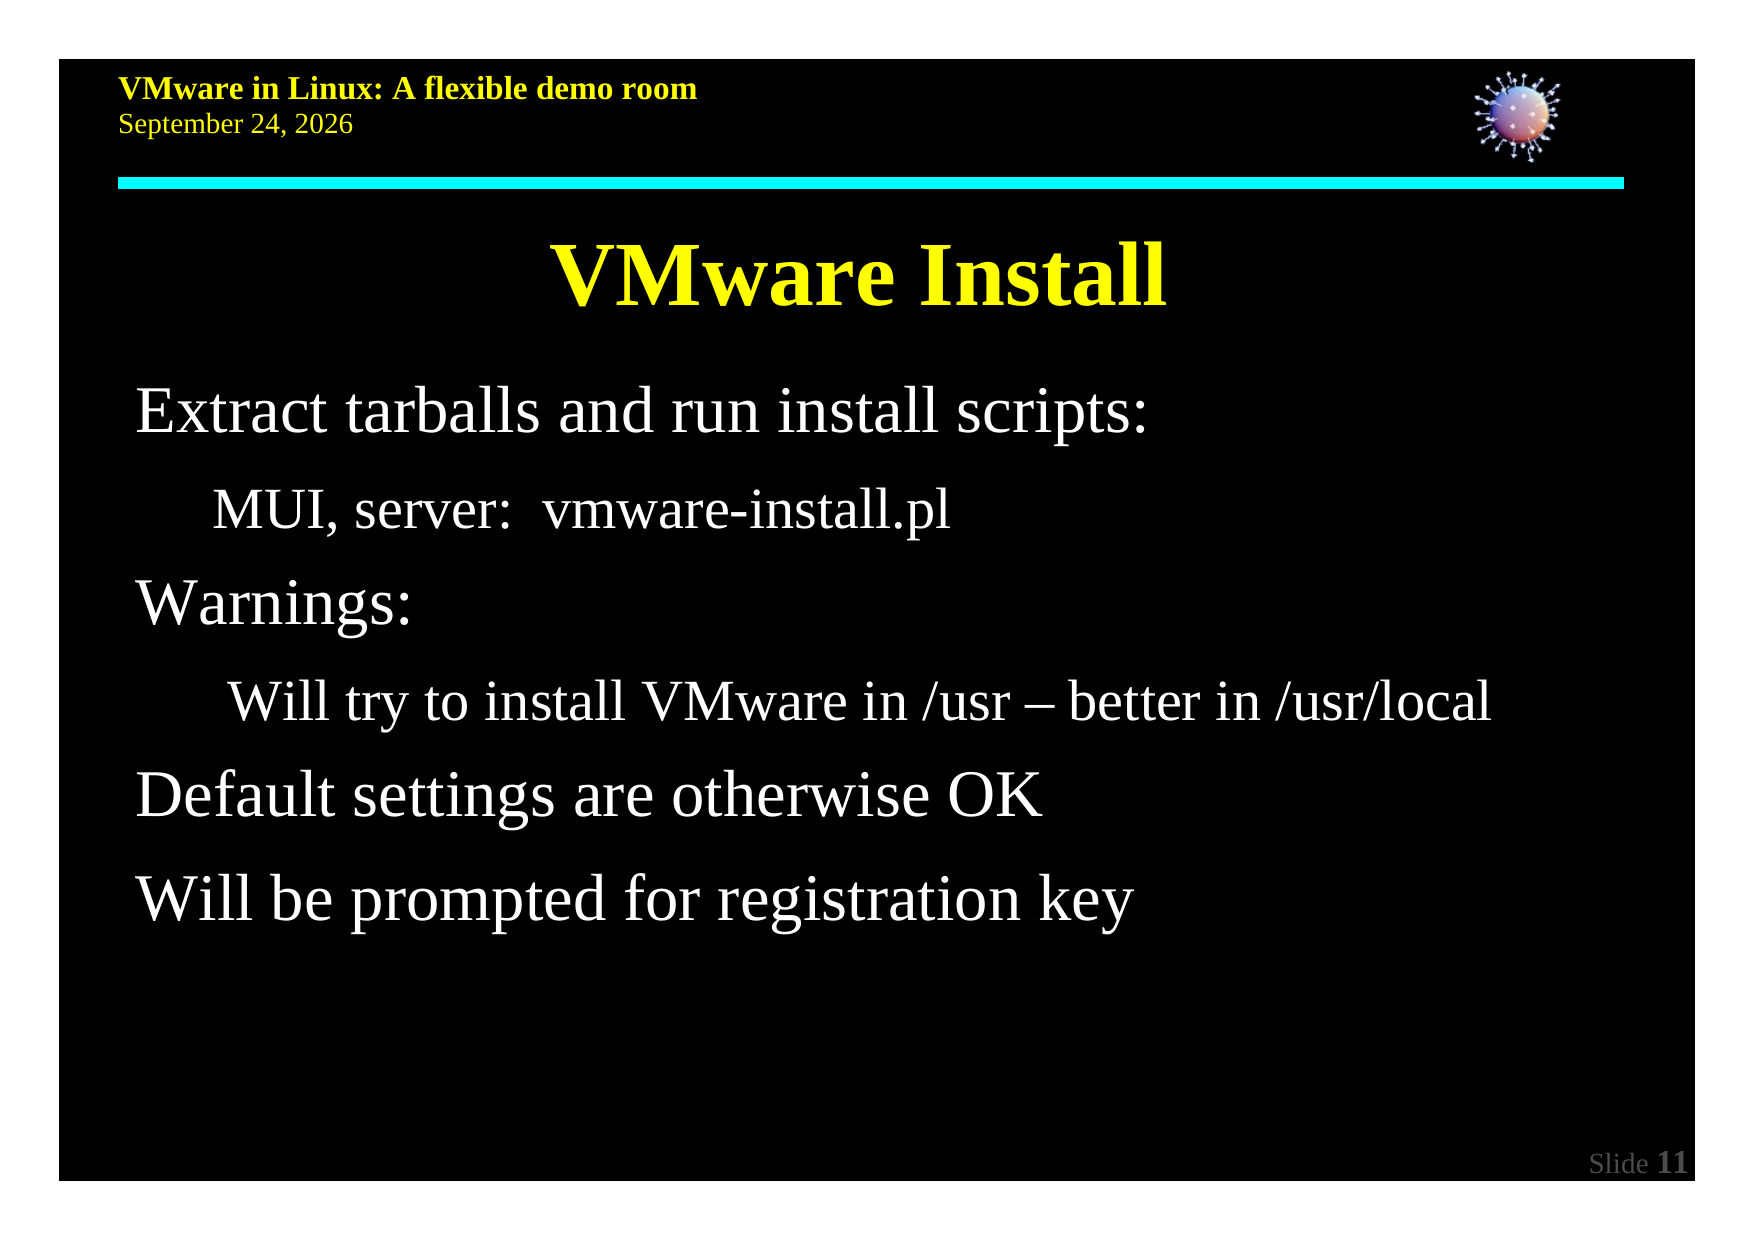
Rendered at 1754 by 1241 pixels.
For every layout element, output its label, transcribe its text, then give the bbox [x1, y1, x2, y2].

title VMware Install [118, 200, 1625, 349]
list Extract tarballs and run install scripts: MUI, server: vmware-install.pl Warnings: Will try to install VMware in /usr – better in /usr/local Default settings are otherwise OK Will be prompted for registration key [118, 373, 1625, 1134]
picture [1464, 63, 1569, 174]
